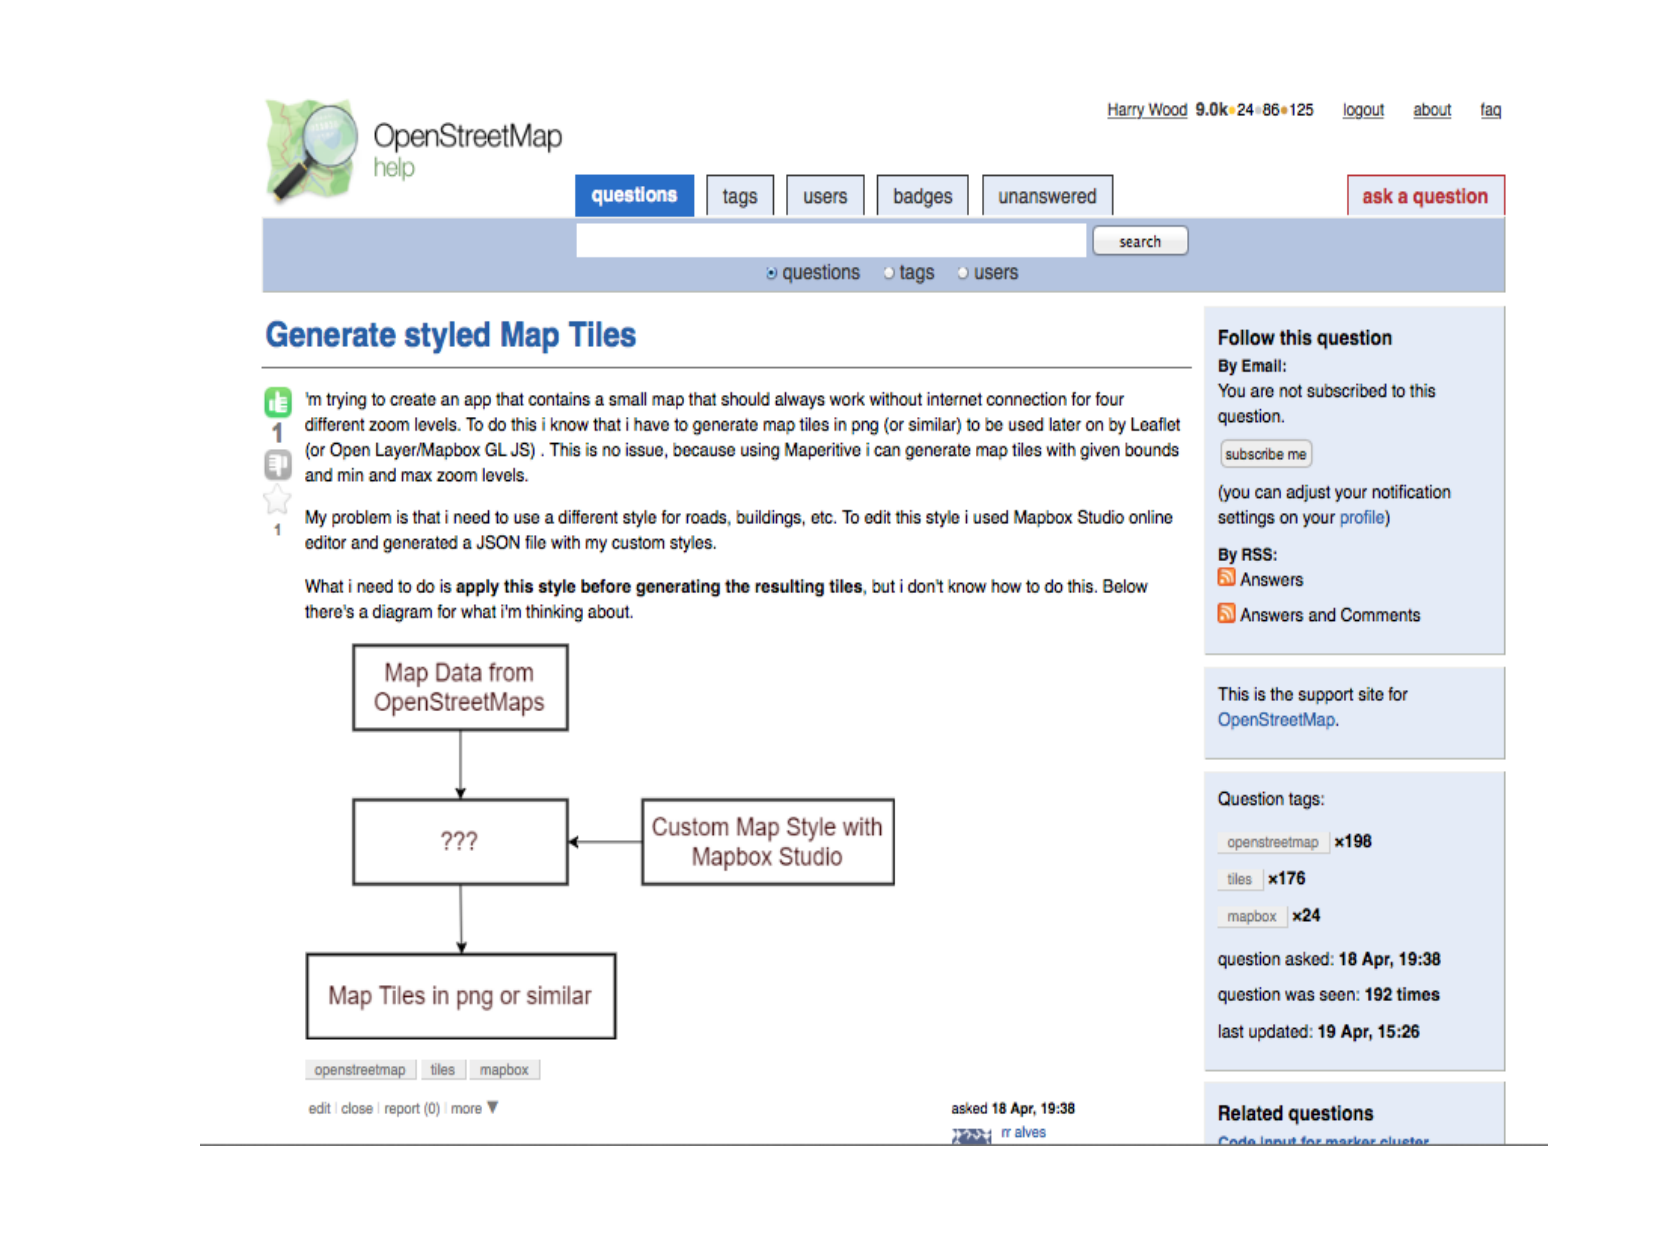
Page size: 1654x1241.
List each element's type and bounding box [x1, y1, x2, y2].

picture [200, 94, 1548, 1146]
